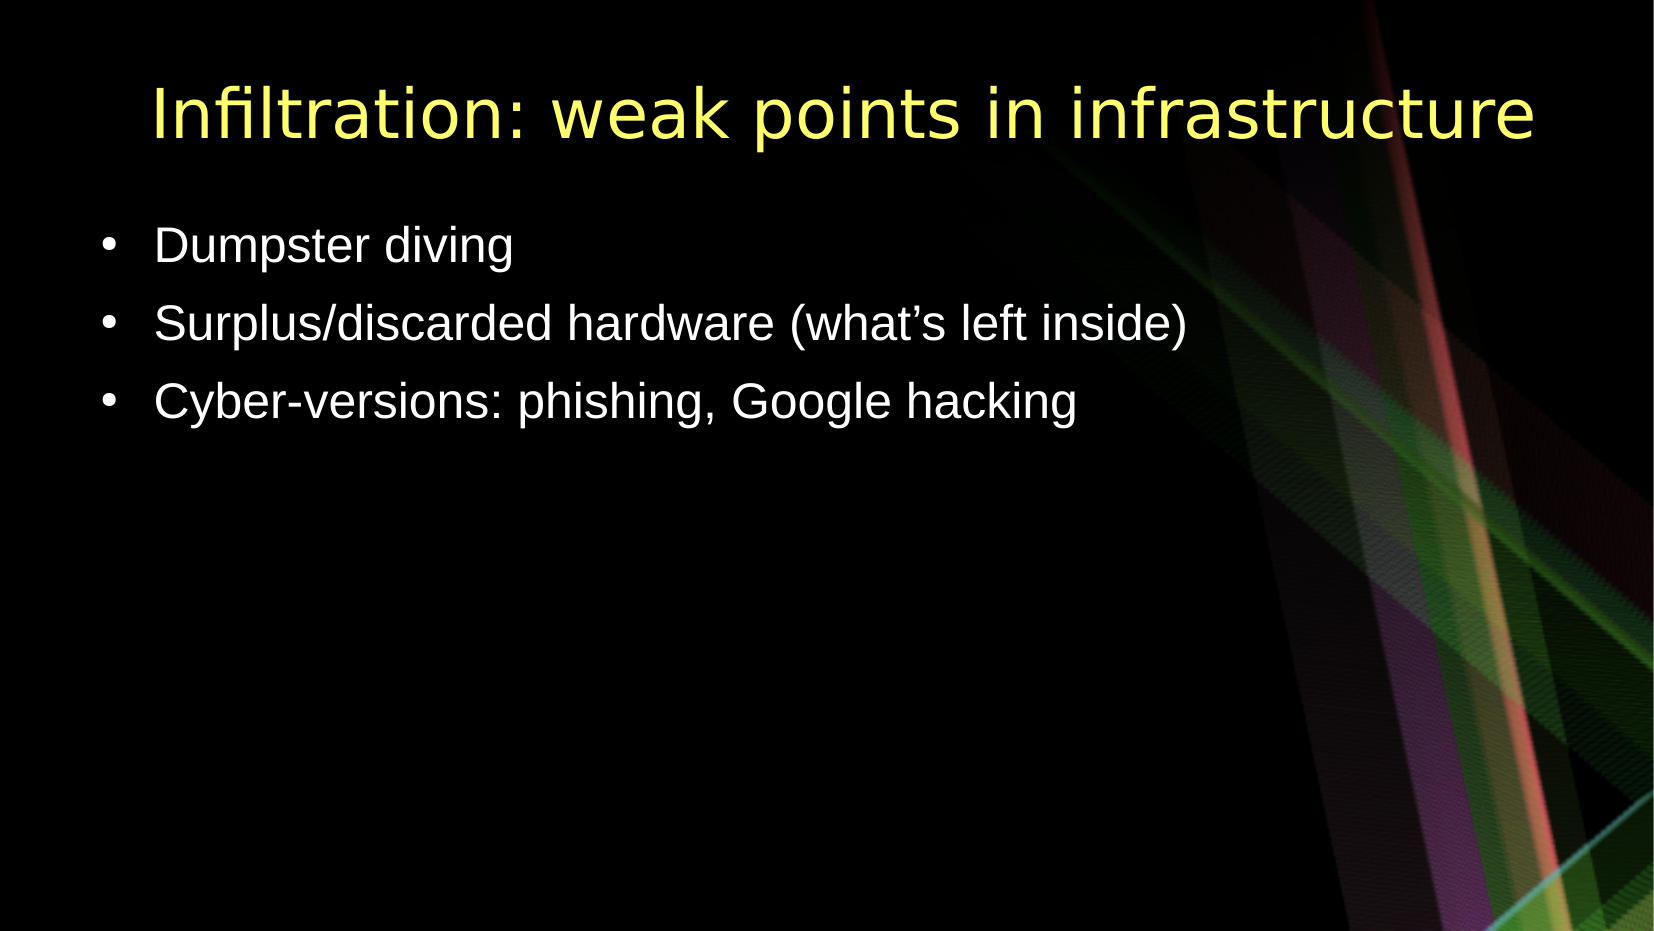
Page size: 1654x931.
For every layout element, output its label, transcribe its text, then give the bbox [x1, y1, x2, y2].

title Infiltration: weak points in infrastructure [82, 37, 1607, 193]
list Dumpster diving Surplus/discarded hardware (what’s left inside) Cyber-versions: phishing, Google hacking [82, 217, 1607, 898]
picture [0, 0, 1654, 931]
